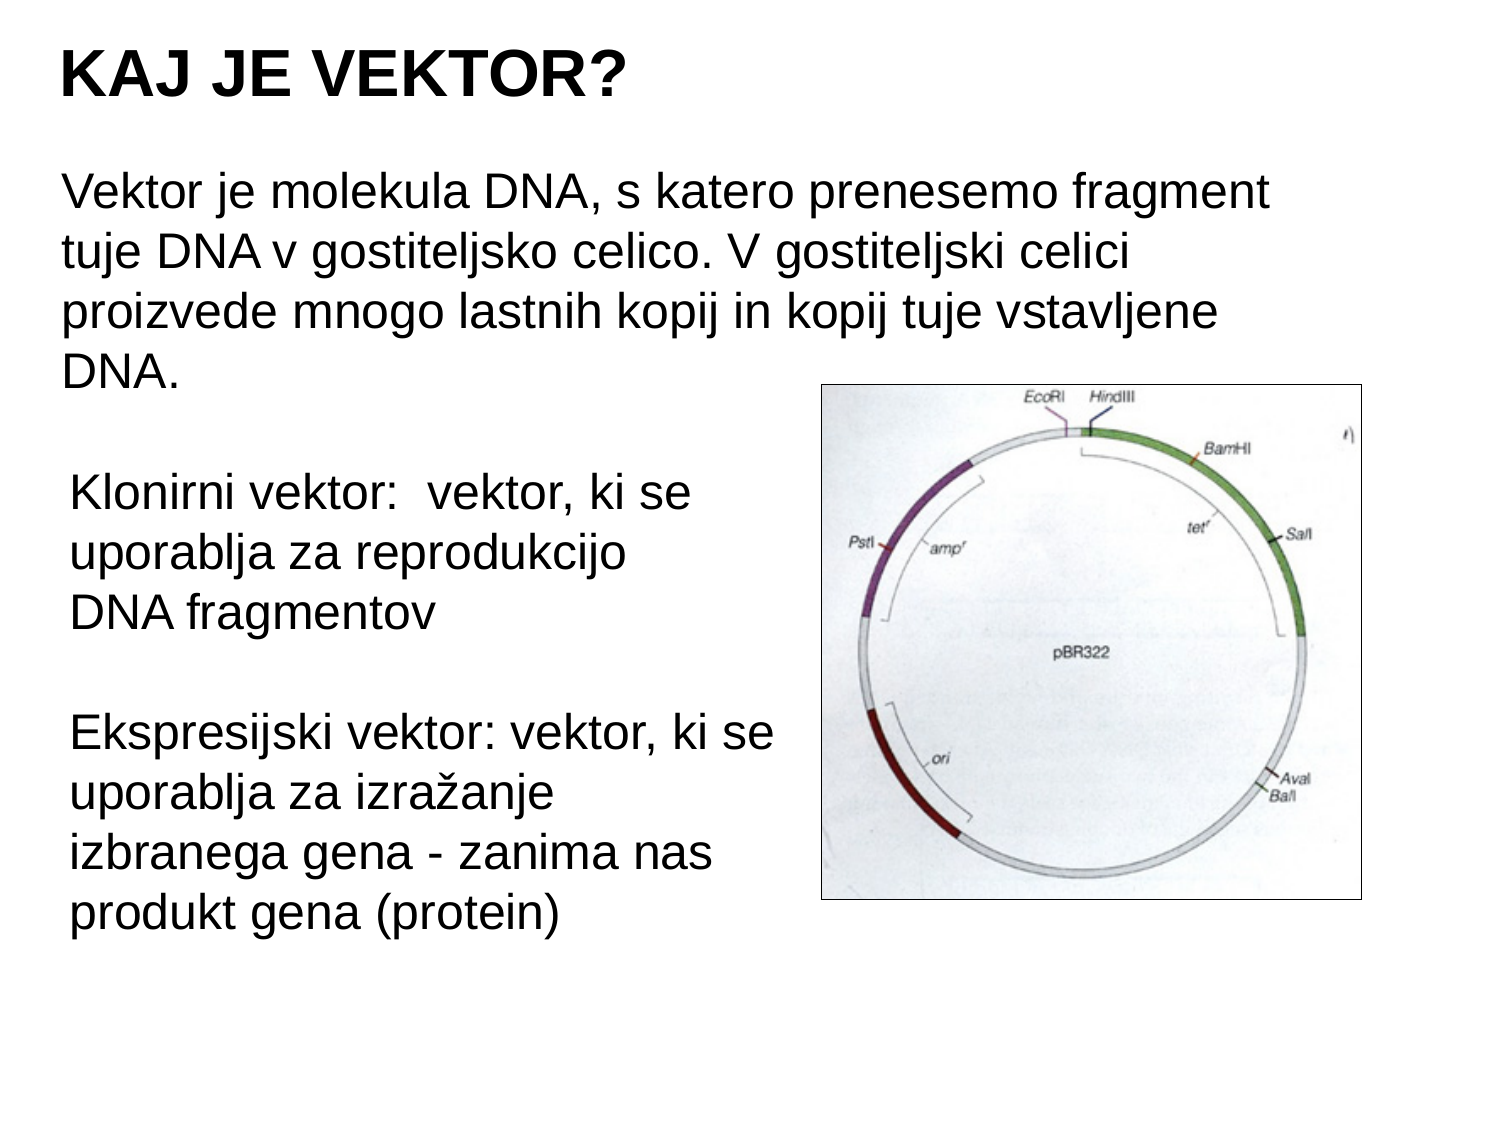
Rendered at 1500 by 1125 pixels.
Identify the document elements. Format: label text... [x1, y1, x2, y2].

text_box KAJ JE VEKTOR? [44, 22, 1235, 277]
text_box Vektor je molekula DNA, s katero prenesemo fragment tuje DNA v gostiteljsko celico. V gostiteljski celici proizvede mnogo lastnih kopij in kopij tuje vstavljene DNA. [47, 150, 1362, 406]
picture [821, 406, 1362, 900]
text_box Klonirni vektor: vektor, ki se uporablja za reprodukcijo DNA fragmentov Ekspresijski vektor: vektor, ki se uporablja za izražanje izbranega gena - zanima nas produkt gena (protein) [54, 451, 1370, 947]
